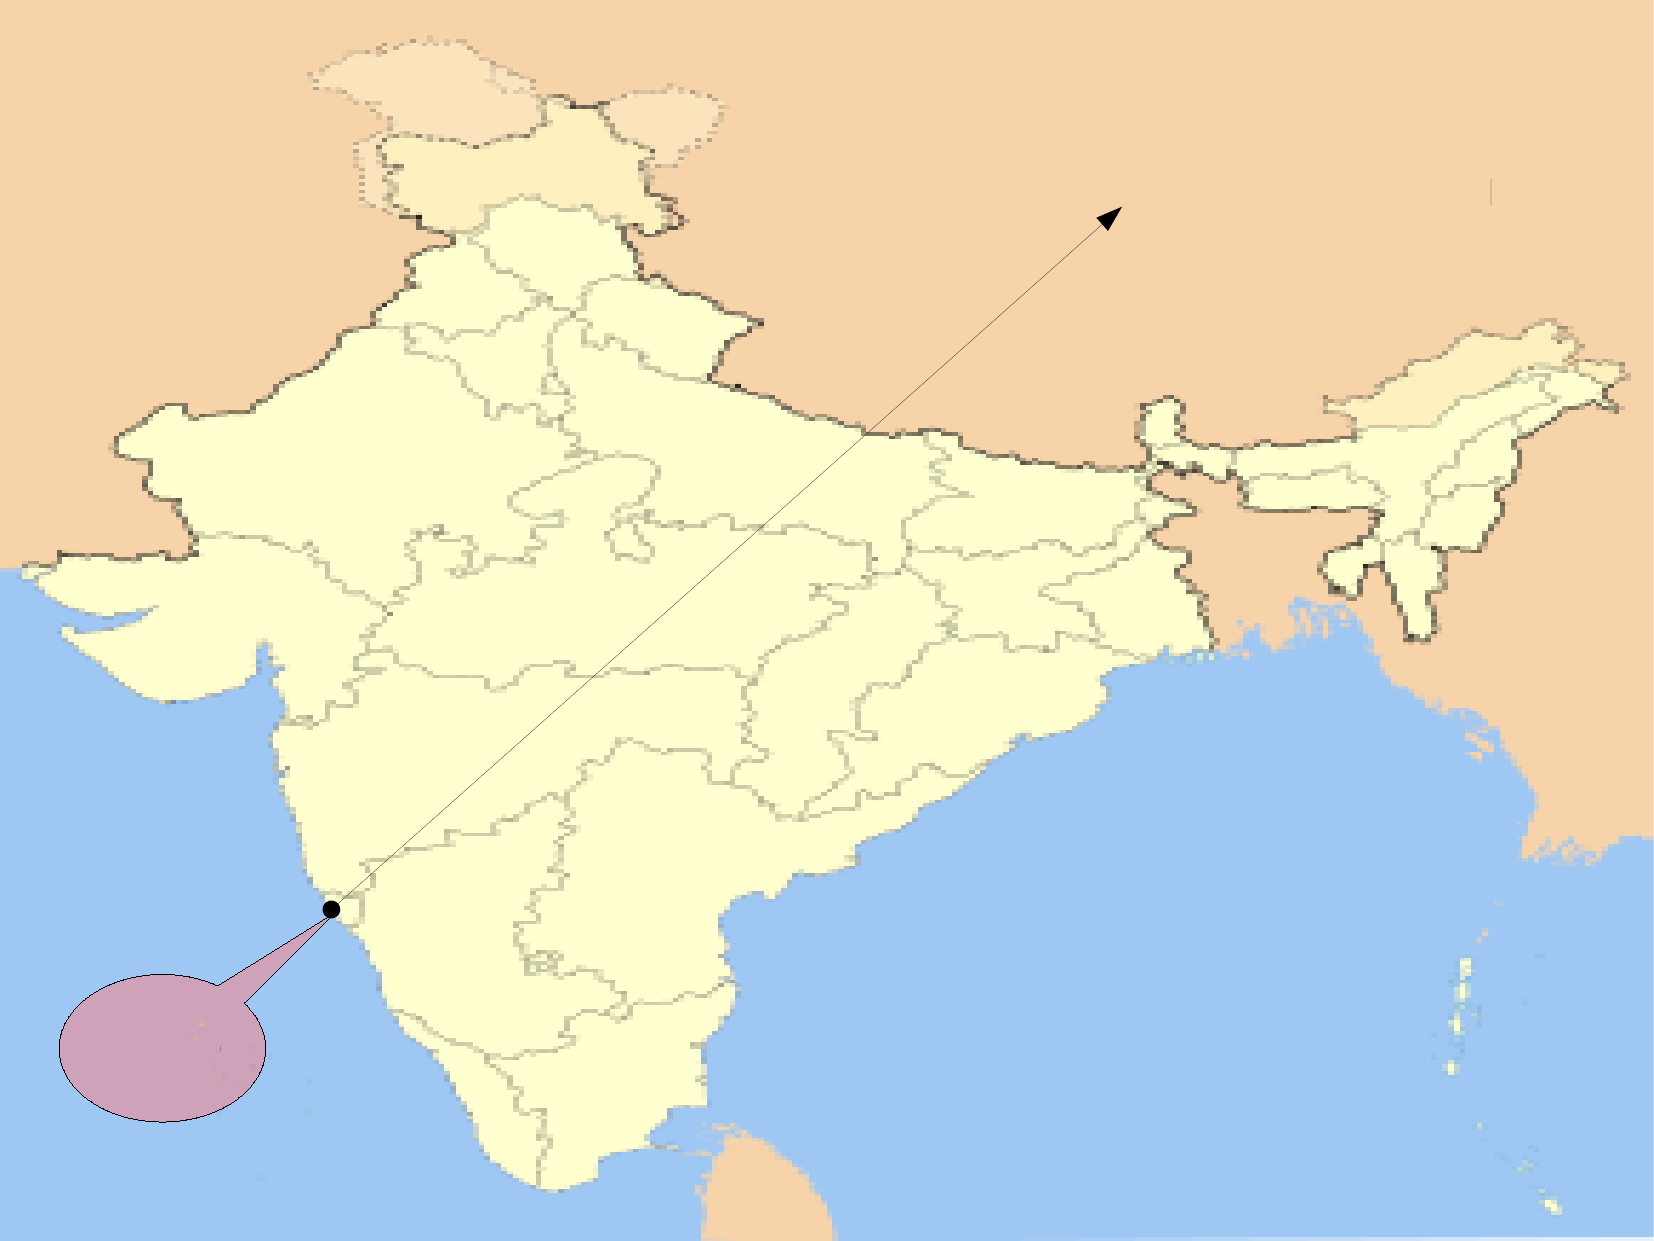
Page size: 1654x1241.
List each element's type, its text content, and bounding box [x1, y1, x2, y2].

text_box PANAJI [1092, 163, 1506, 221]
picture [0, 0, 1654, 1241]
text_box GOA [59, 918, 329, 1123]
